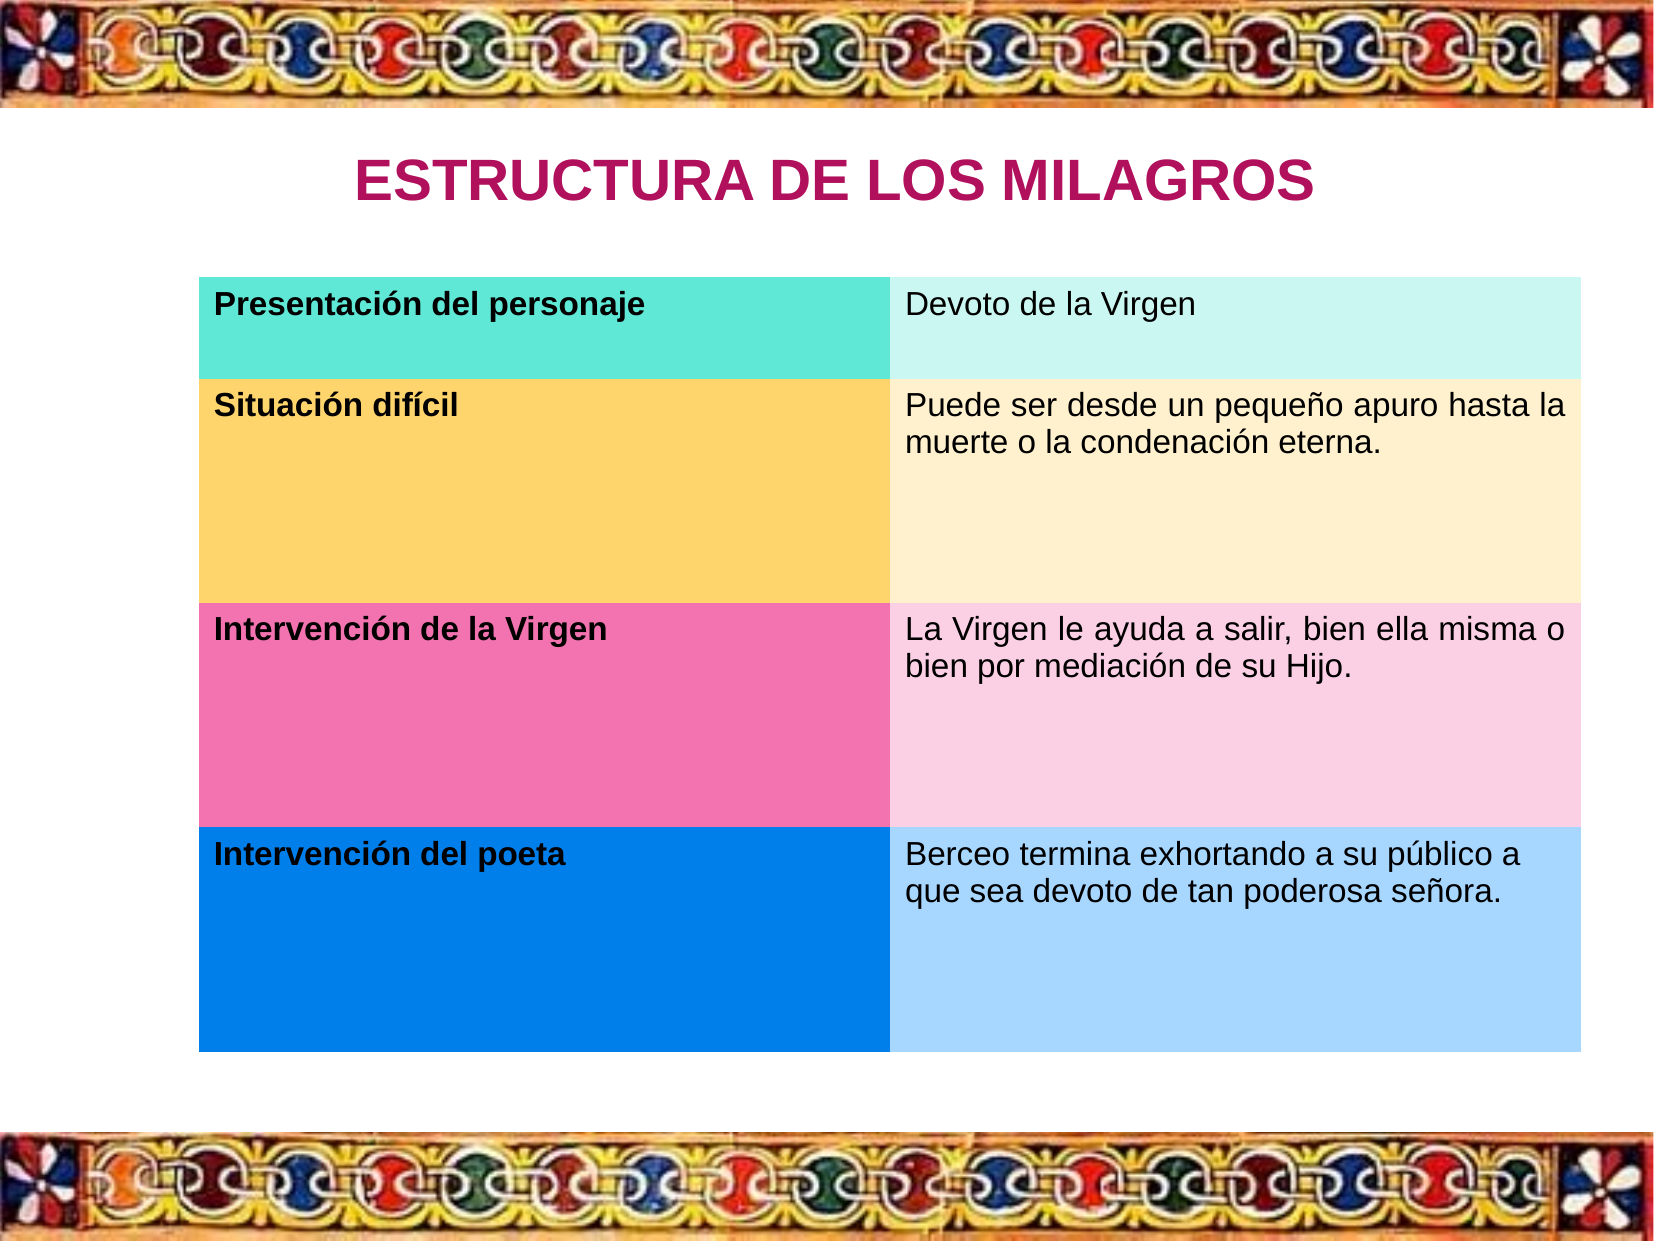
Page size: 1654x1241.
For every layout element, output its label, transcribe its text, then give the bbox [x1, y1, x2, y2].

picture [0, 1132, 1654, 1241]
table_cell La Virgen le ayuda a salir, bien ella misma o bien por mediación de su Hijo. [890, 603, 1581, 827]
table_header Devoto de la Virgen [890, 277, 1581, 379]
table_cell Puede ser desde un pequeño apuro hasta la muerte o la condenación eterna. [890, 379, 1581, 603]
table_cell Berceo termina exhortando a su público a que sea devoto de tan poderosa señora. [890, 827, 1581, 1052]
picture [0, 0, 1654, 108]
title ESTRUCTURA DE LOS MILAGROS [279, 108, 1391, 277]
table_cell Situación difícil [199, 379, 890, 603]
table_cell Intervención del poeta [199, 827, 890, 1052]
table_cell Intervención de la Virgen [199, 603, 890, 827]
table_header Presentación del personaje [199, 277, 890, 379]
